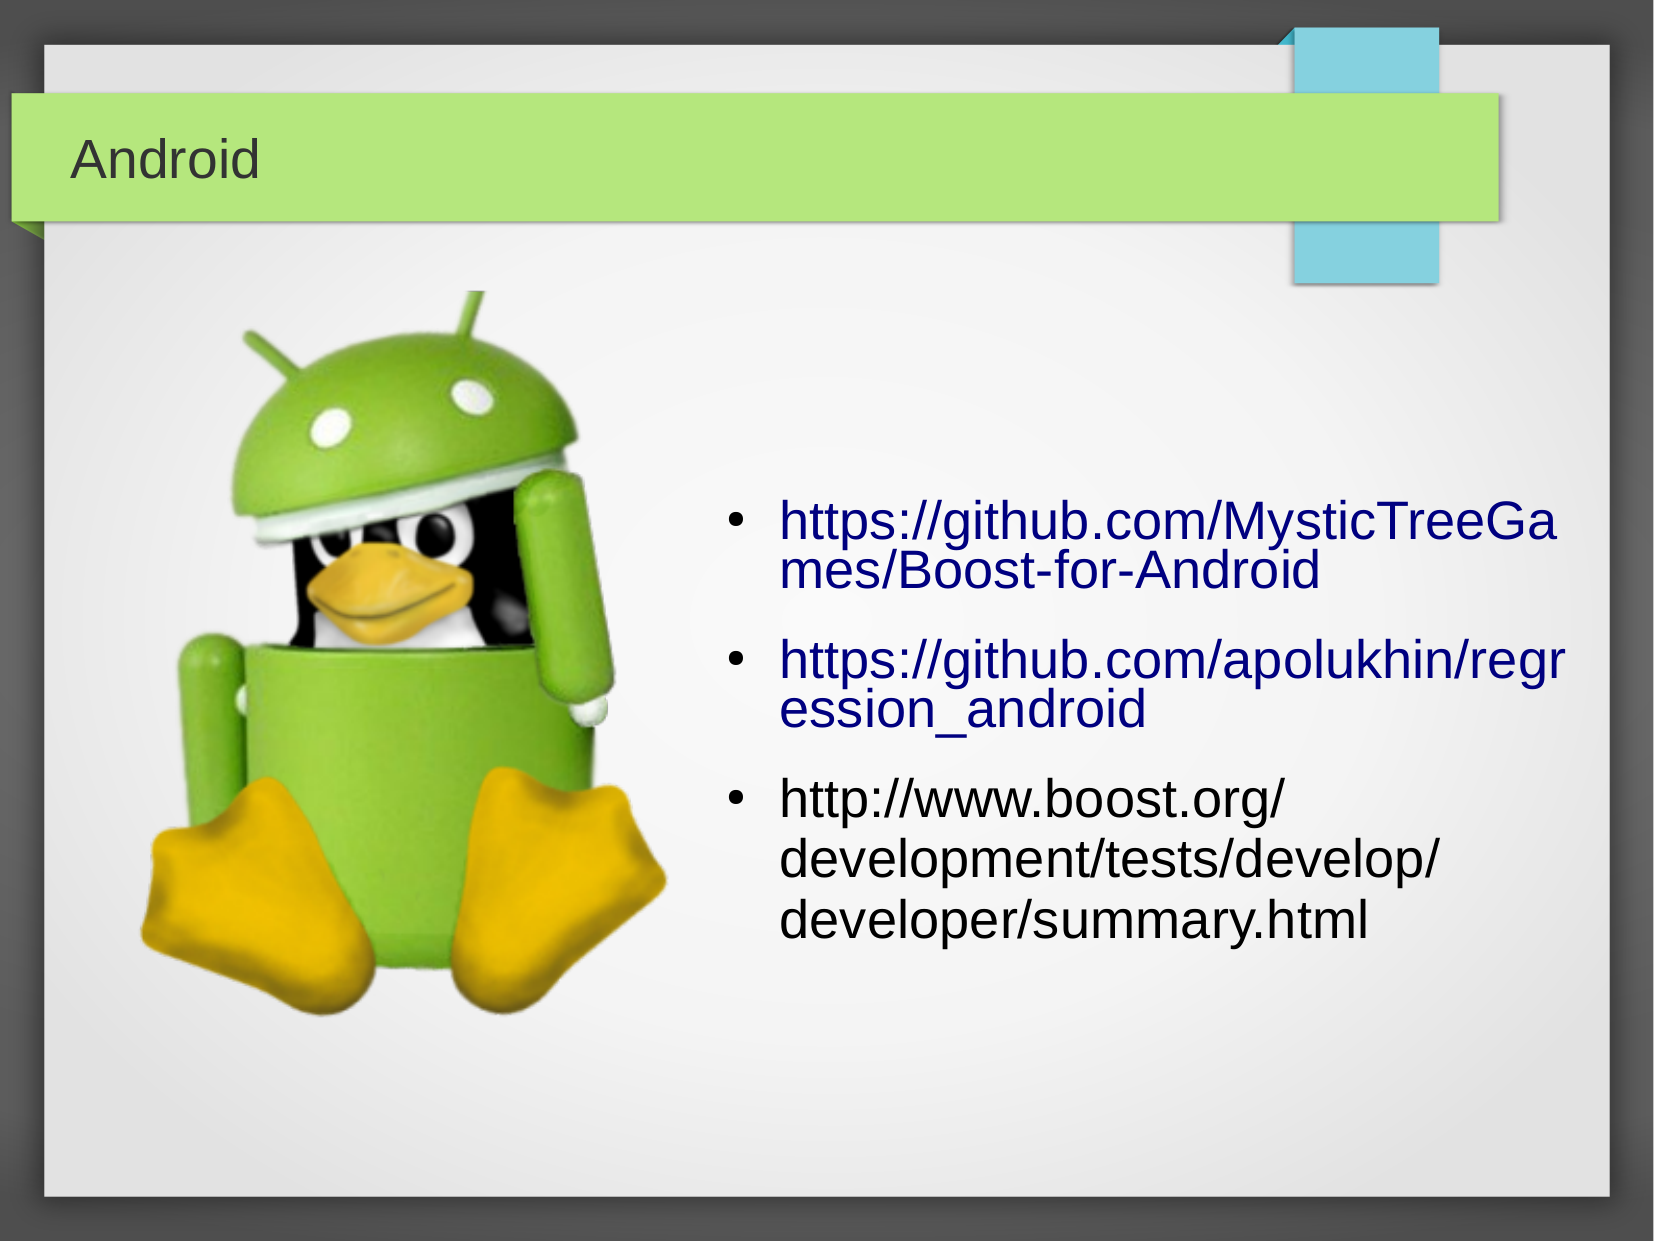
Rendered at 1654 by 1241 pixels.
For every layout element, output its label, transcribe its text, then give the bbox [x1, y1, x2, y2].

title Android [70, 106, 1229, 213]
list https://github.com/MysticTreeGames/Boost-for-Android https://github.com/apolukhin/regression_android http://www.boost.org/development/tests/develop/developer/summary.html [827, 490, 1589, 1004]
picture [0, 0, 1654, 1241]
